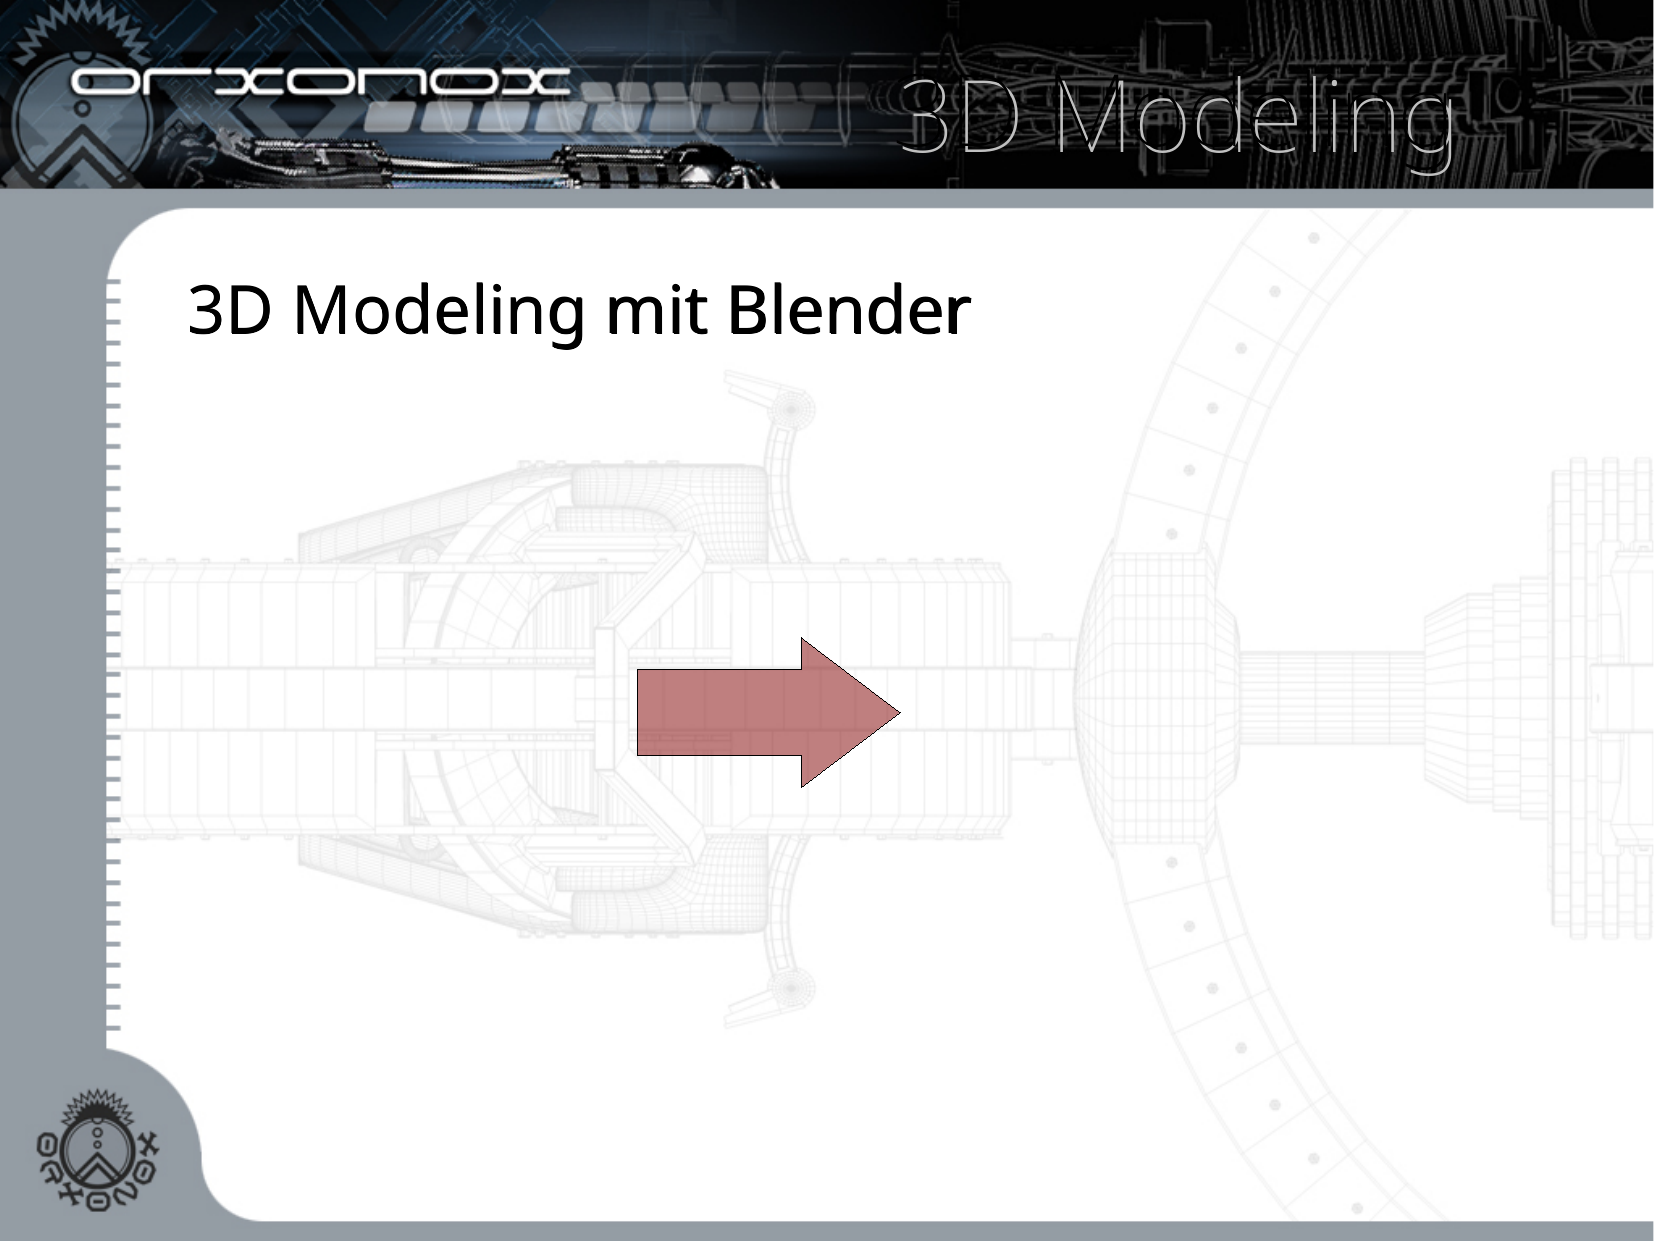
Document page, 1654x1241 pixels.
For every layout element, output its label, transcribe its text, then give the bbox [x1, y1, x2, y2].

text_box [637, 637, 901, 788]
picture [0, 0, 1654, 1241]
text_box 3D Modeling mit Blender [187, 262, 1538, 341]
text_box 3D Modeling [842, 32, 1520, 164]
